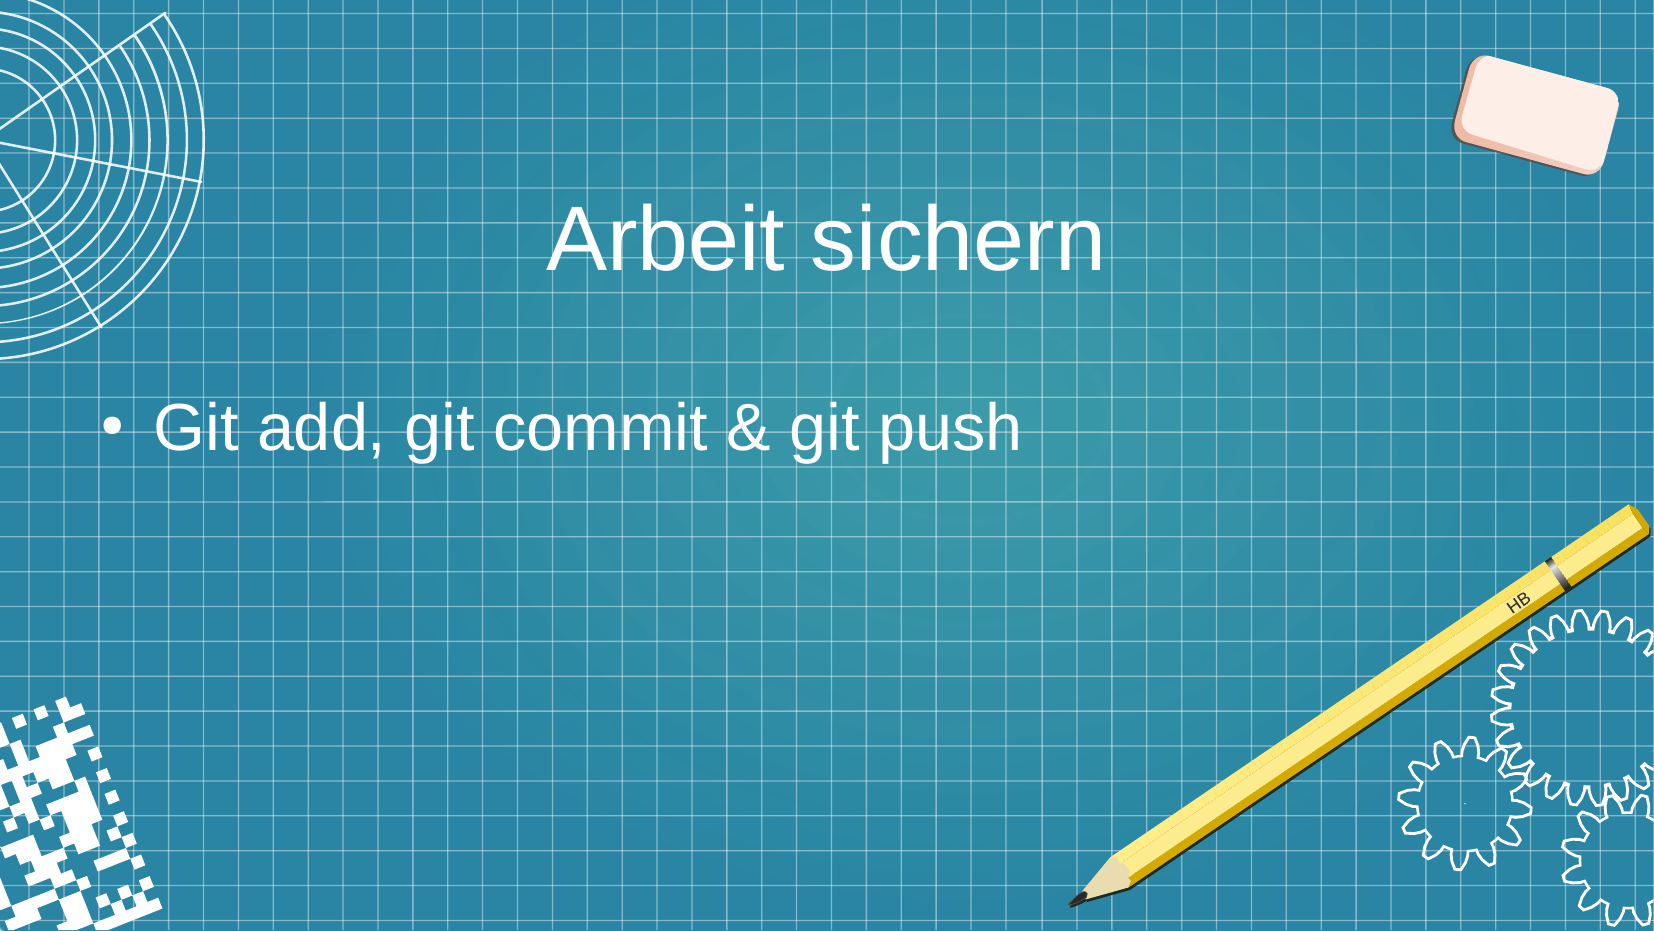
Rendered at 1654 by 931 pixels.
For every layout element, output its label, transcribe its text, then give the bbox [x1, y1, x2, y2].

list Git add, git commit & git push [82, 389, 1571, 842]
title Arbeit sichern [82, 132, 1571, 346]
